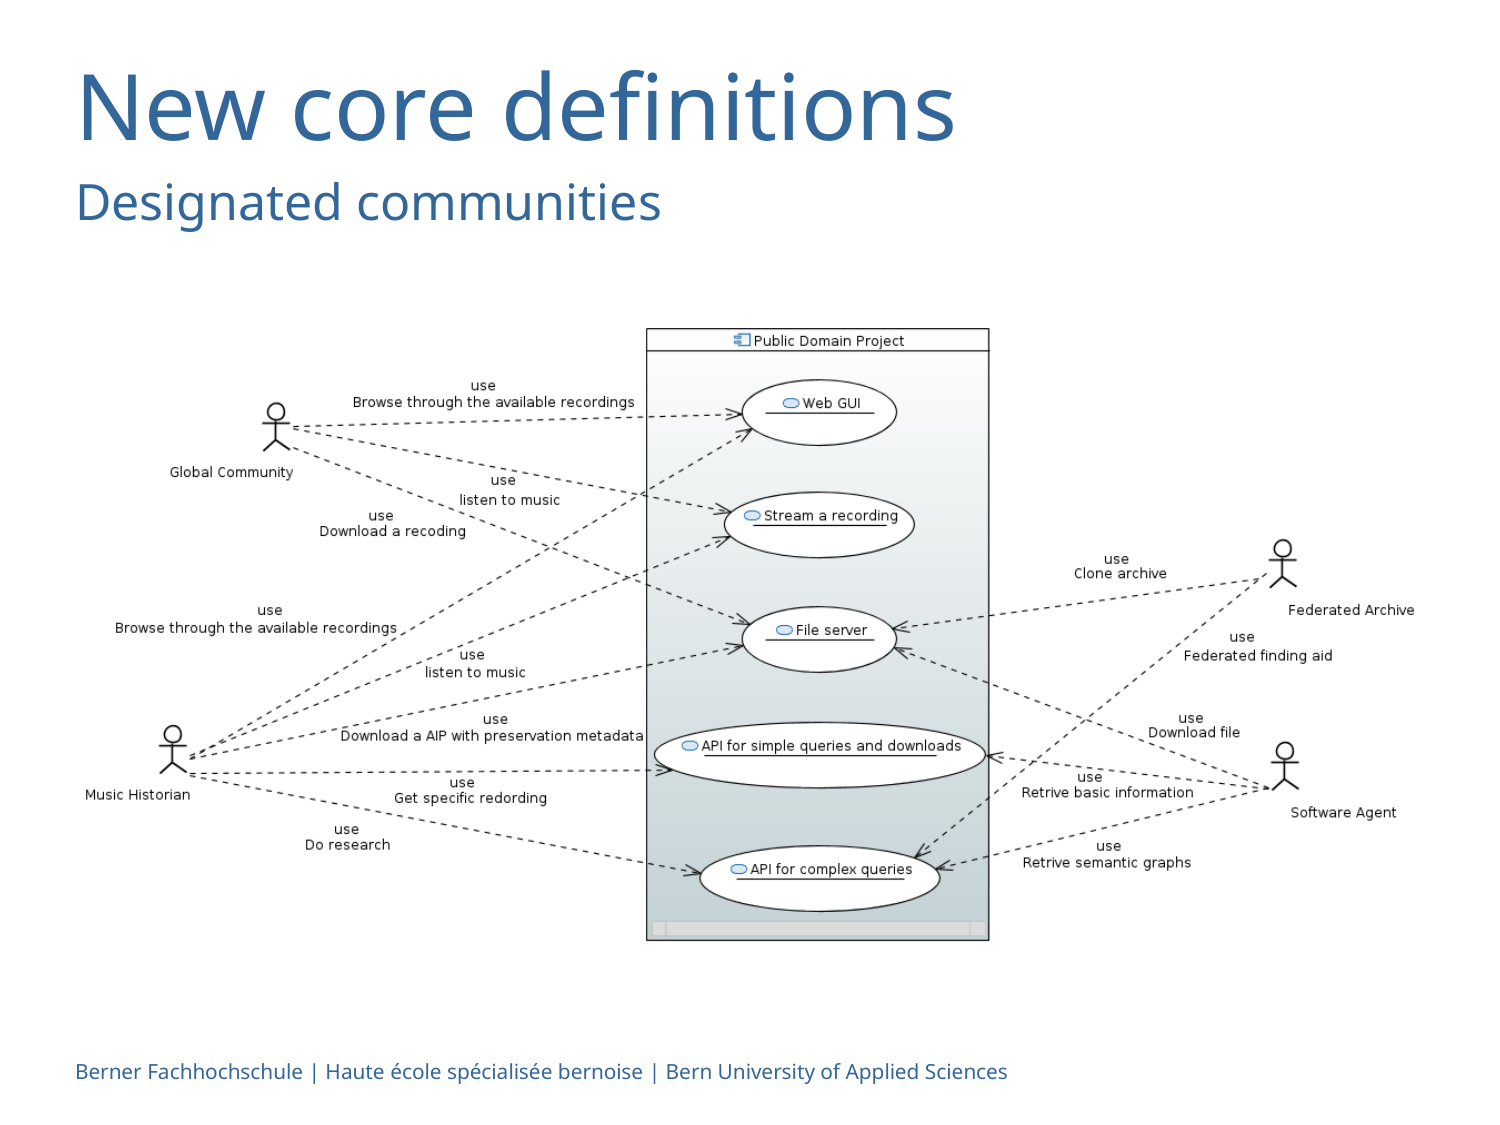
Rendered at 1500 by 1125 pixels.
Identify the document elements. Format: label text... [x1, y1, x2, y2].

picture [74, 317, 1425, 952]
title New core definitions Designated communities [75, 29, 1425, 248]
